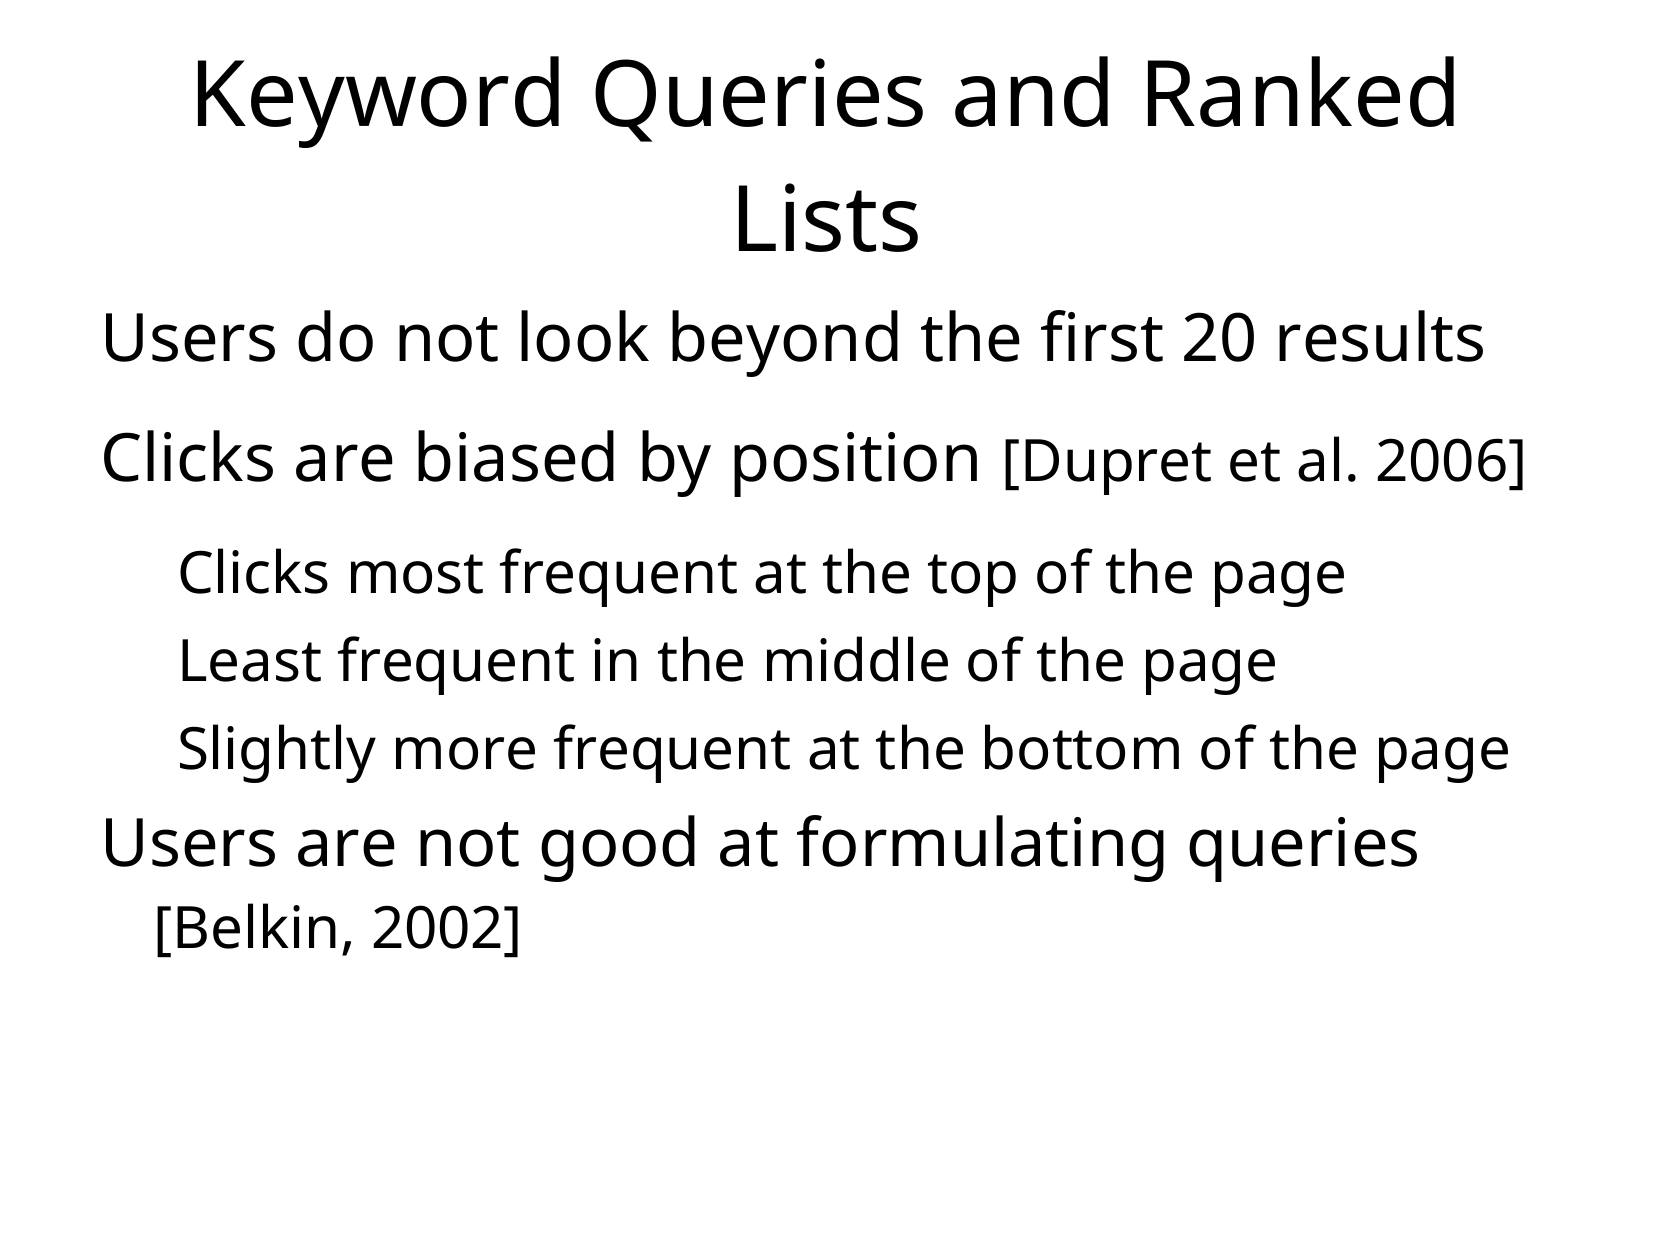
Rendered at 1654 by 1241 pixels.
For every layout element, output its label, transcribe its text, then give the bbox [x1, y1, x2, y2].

title Keyword Queries and Ranked Lists [82, 49, 1571, 257]
list Users do not look beyond the first 20 results Clicks are biased by position [Dupret et al. 2006] Clicks most frequent at the top of the page Least frequent in the middle of the page Slightly more frequent at the bottom of the page Users are not good at formulating queries [Belkin, 2002] [82, 290, 1571, 1109]
